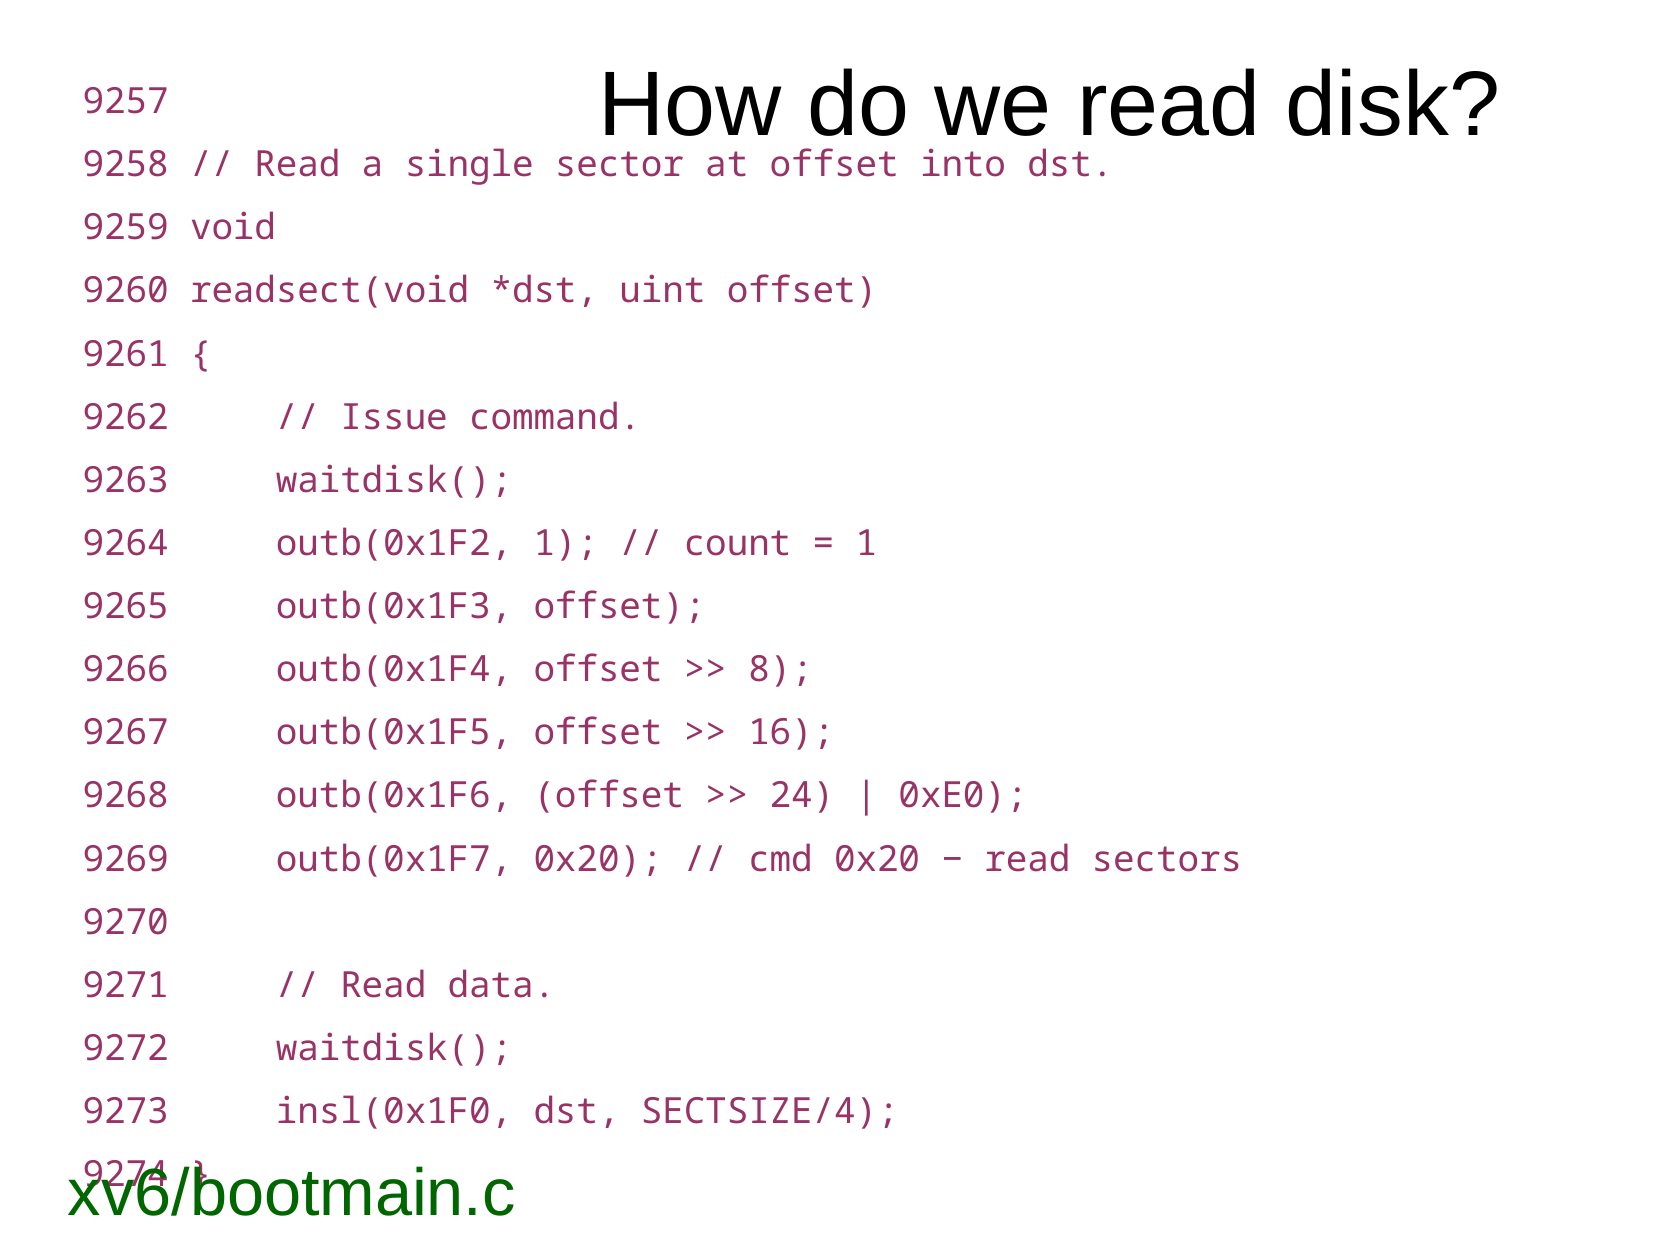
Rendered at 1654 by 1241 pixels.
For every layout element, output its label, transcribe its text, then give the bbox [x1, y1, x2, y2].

text_box xv6/bootmain.c [53, 1148, 638, 1238]
title How do we read disk? [487, 0, 1613, 208]
list 9257 9258 // Read a single sector at offset into dst. 9259 void 9260 readsect(void *dst, uint offset) 9261 { 9262 // Issue command. 9263 waitdisk(); 9264 outb(0x1F2, 1); // count = 1 9265 outb(0x1F3, offset); 9266 outb(0x1F4, offset >> 8); 9267 outb(0x1F5, offset >> 16); 9268 outb(0x1F6, (offset >> 24) | 0xE0); 9269 outb(0x1F7, 0x20); // cmd 0x20 − read sectors 9270 9271 // Read data. 9272 waitdisk(); 9273 insl(0x1F0, dst, SECTSIZE/4); 9274 } [82, 75, 1571, 1201]
